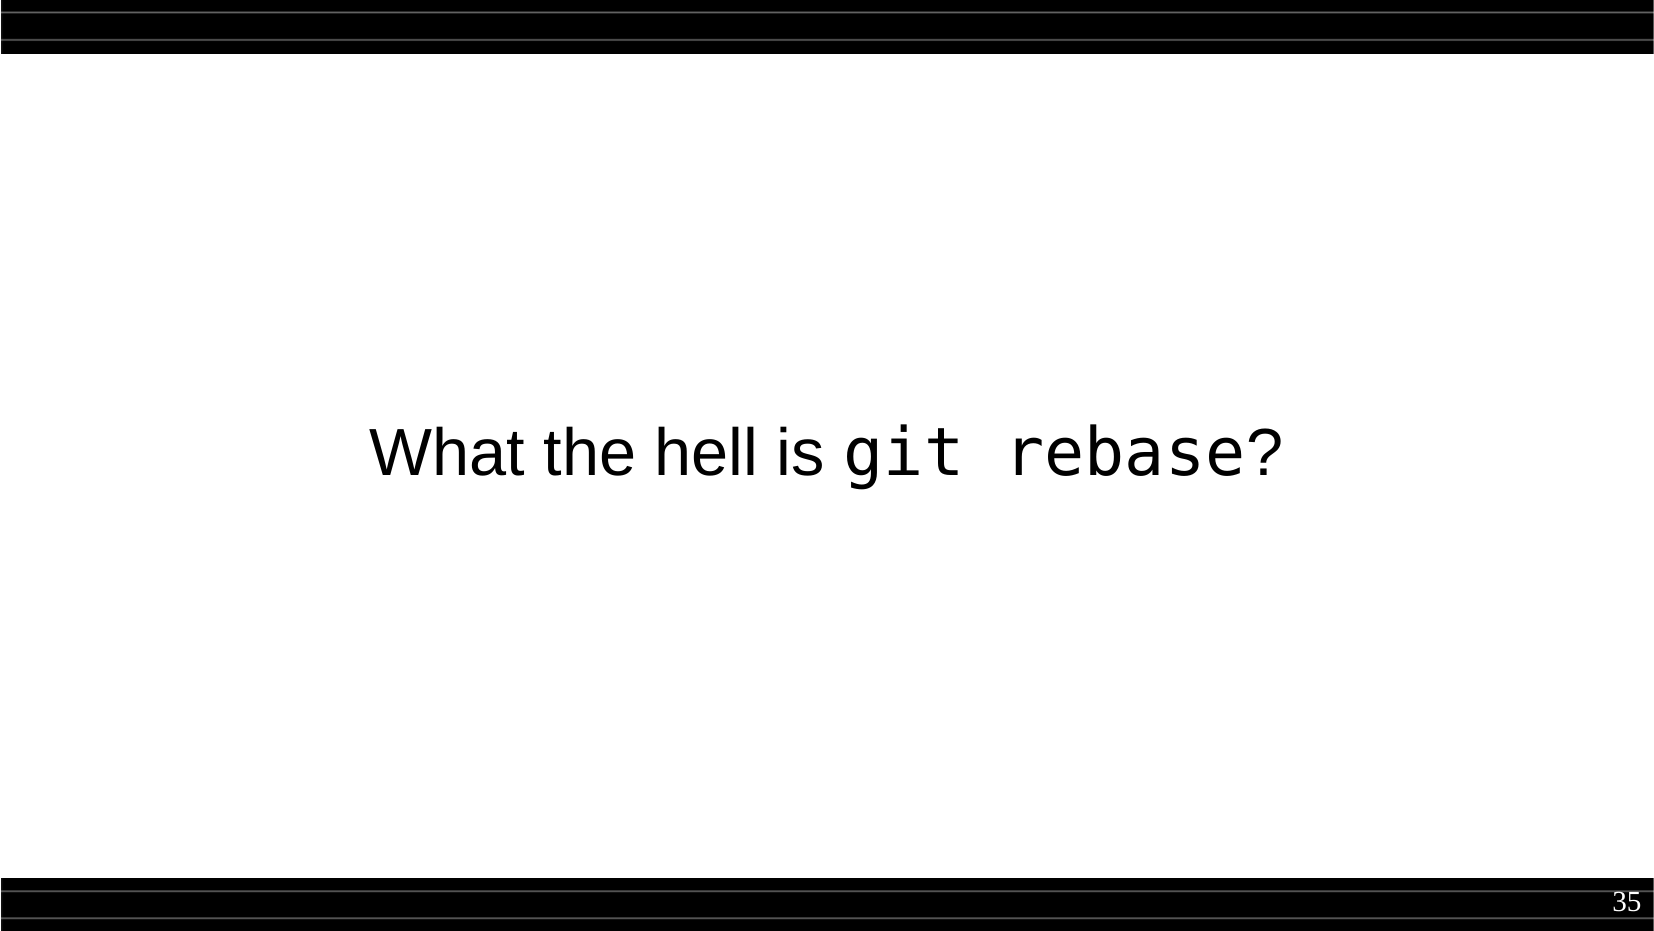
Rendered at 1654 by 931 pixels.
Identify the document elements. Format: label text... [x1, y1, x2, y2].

picture [1, 878, 1654, 931]
subtitle What the hell is git rebase? [82, 92, 1571, 813]
picture [1, 0, 1654, 54]
